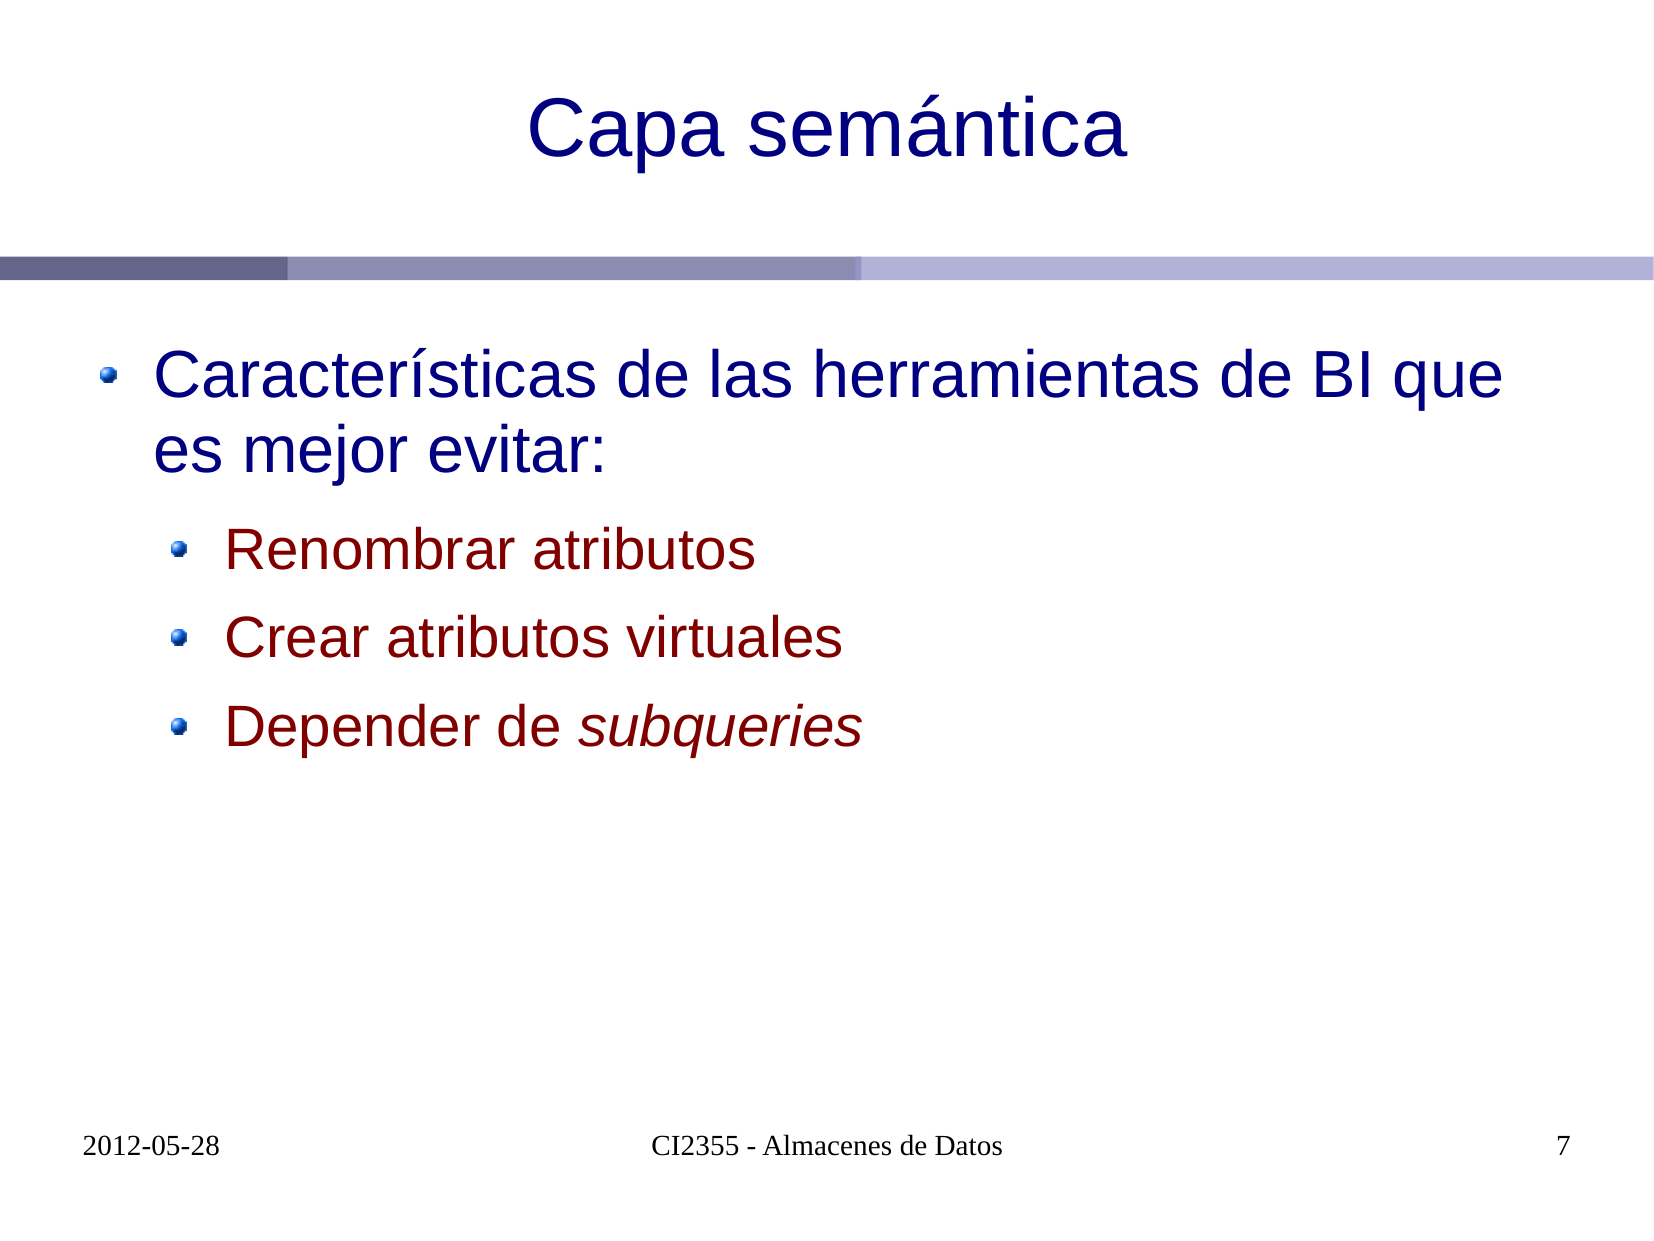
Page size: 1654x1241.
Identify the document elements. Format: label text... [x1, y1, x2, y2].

title Capa semántica [0, 0, 1654, 257]
list Características de las herramientas de BI que es mejor evitar: Renombrar atributos Crear atributos virtuales Depender de subqueries [82, 337, 1571, 1057]
